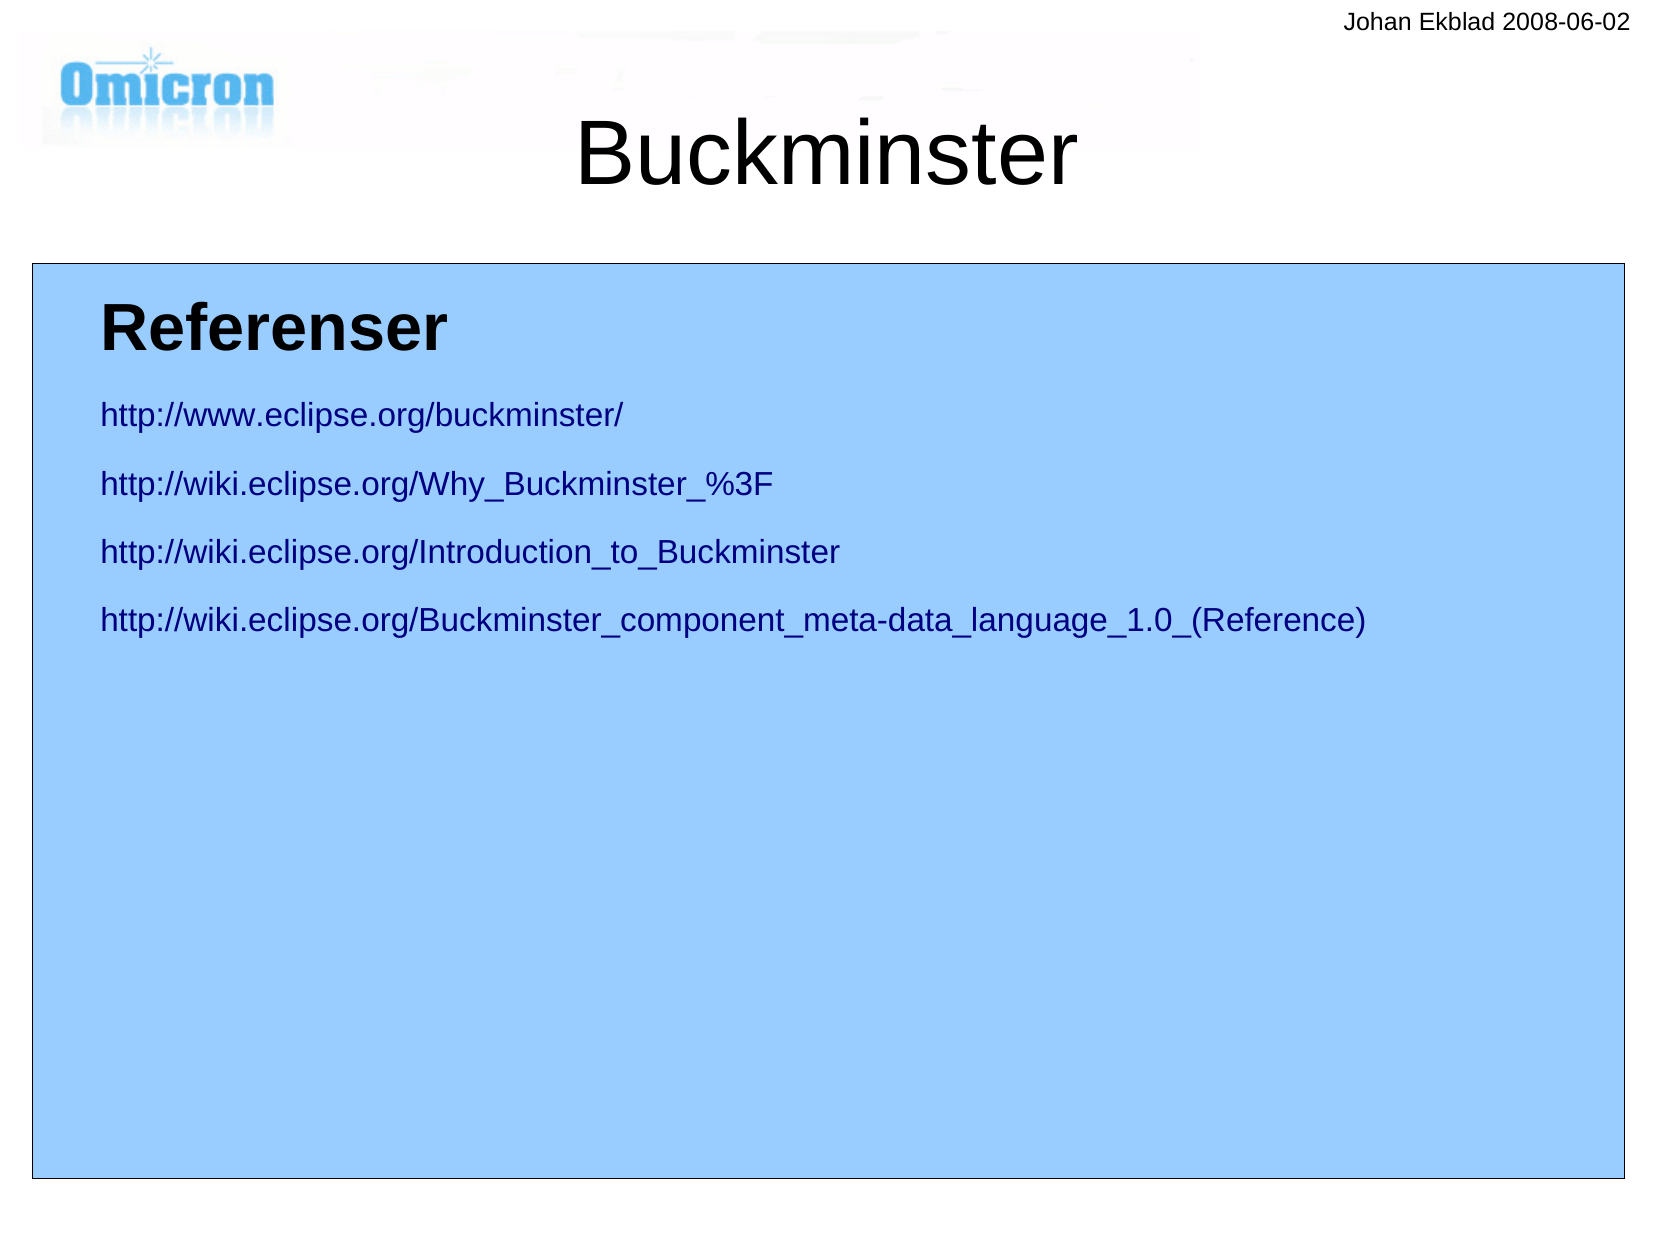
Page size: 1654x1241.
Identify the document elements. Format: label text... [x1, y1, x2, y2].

title Buckminster [82, 49, 1571, 257]
text_box [32, 263, 1625, 1179]
list Referenser http://www.eclipse.org/buckminster/ http://wiki.eclipse.org/Why_Buckminster_%3F http://wiki.eclipse.org/Introduction_to_Buckminster http://wiki.eclipse.org/Buckminster_component_meta-data_language_1.0_(Reference) [82, 290, 1571, 1109]
text_box Johan Ekblad 2008-06-02 [1328, 0, 1647, 47]
picture [19, 30, 1201, 148]
